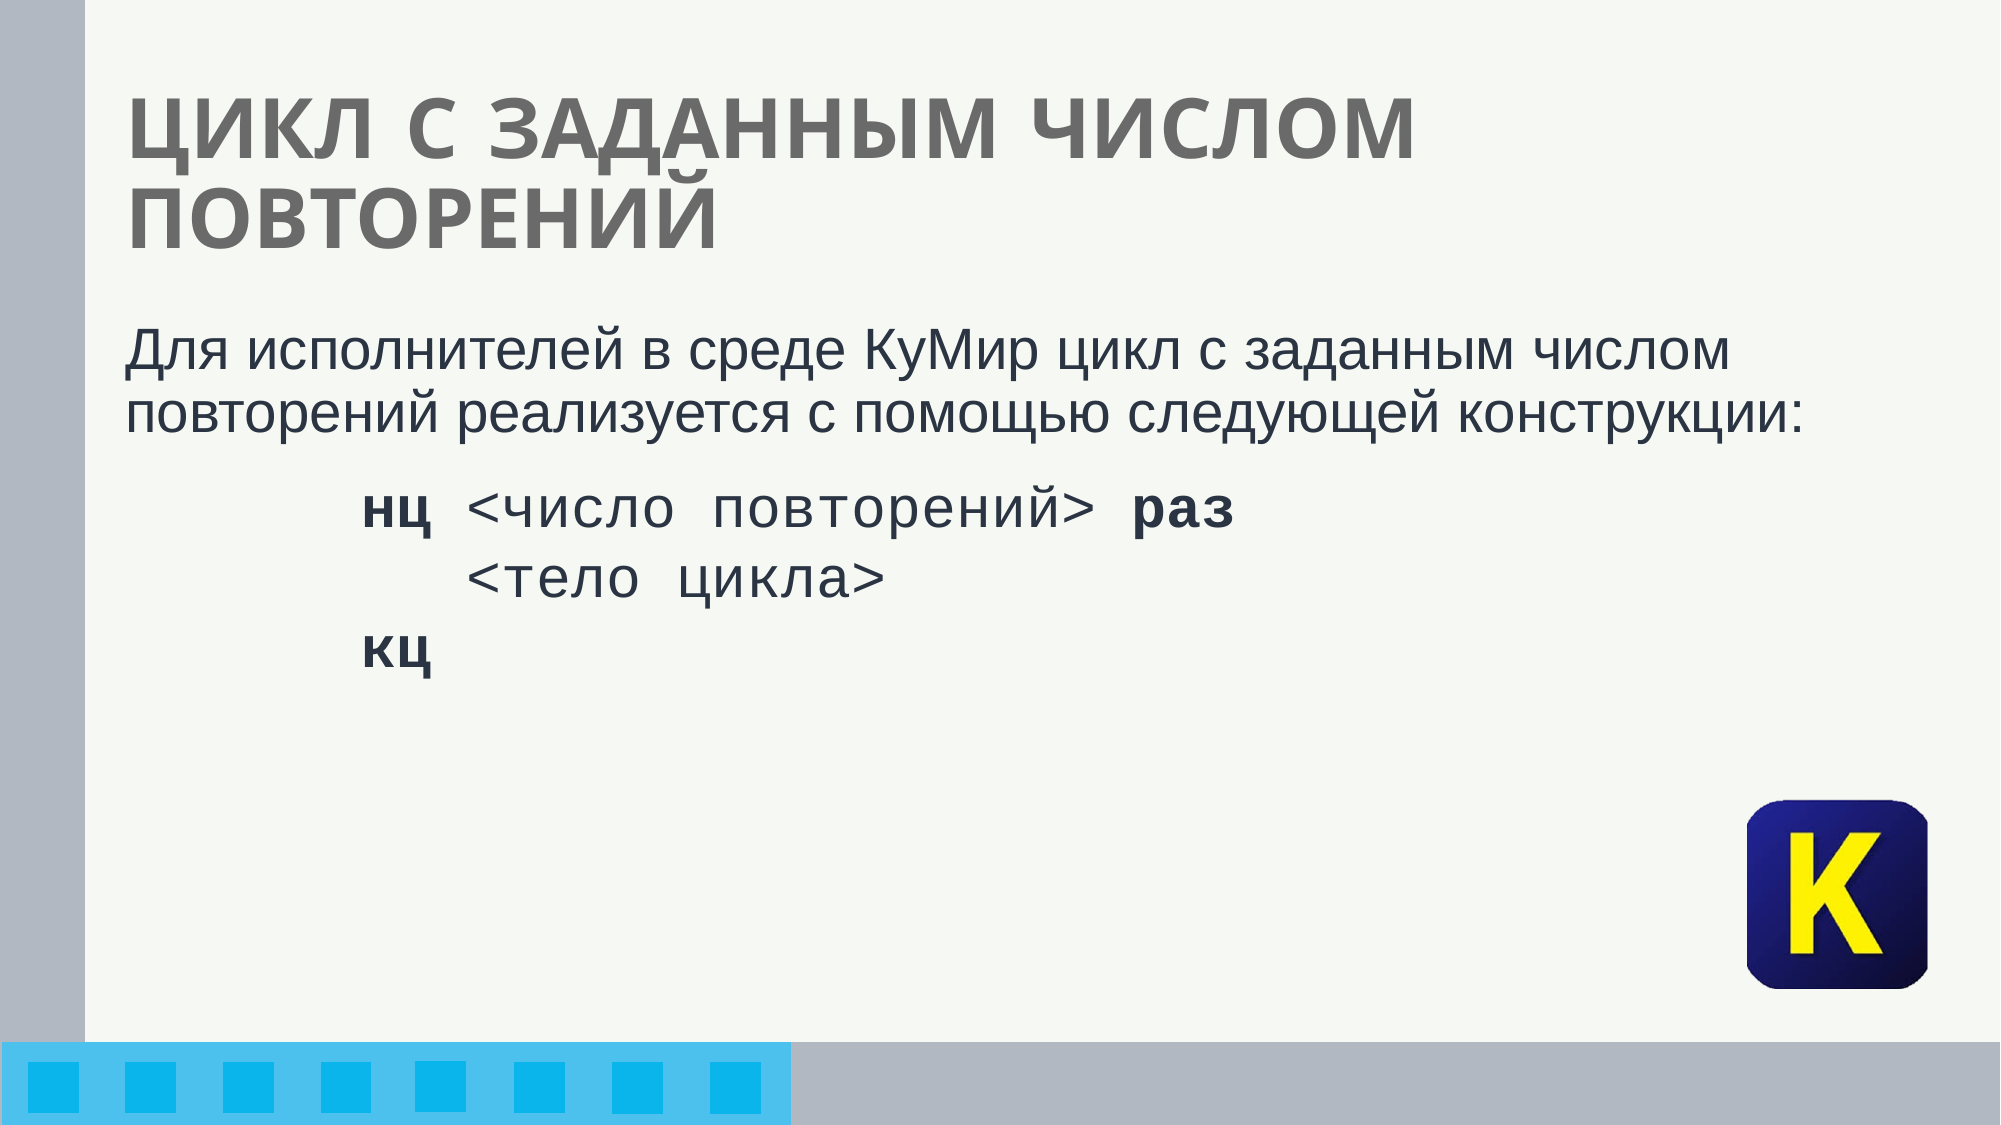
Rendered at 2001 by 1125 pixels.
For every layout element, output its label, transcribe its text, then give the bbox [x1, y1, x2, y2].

picture [1732, 790, 1943, 1001]
title ЦИКЛ С ЗАДАННЫМ ЧИСЛОМ ПОВТОРЕНИЙ [110, 67, 1892, 286]
list Для исполнителей в среде КуМир цикл с заданным числом повторений реализуется с помощью следующей конструкции: нц <число повторений> раз <тело цикла> кц [110, 311, 1892, 1058]
